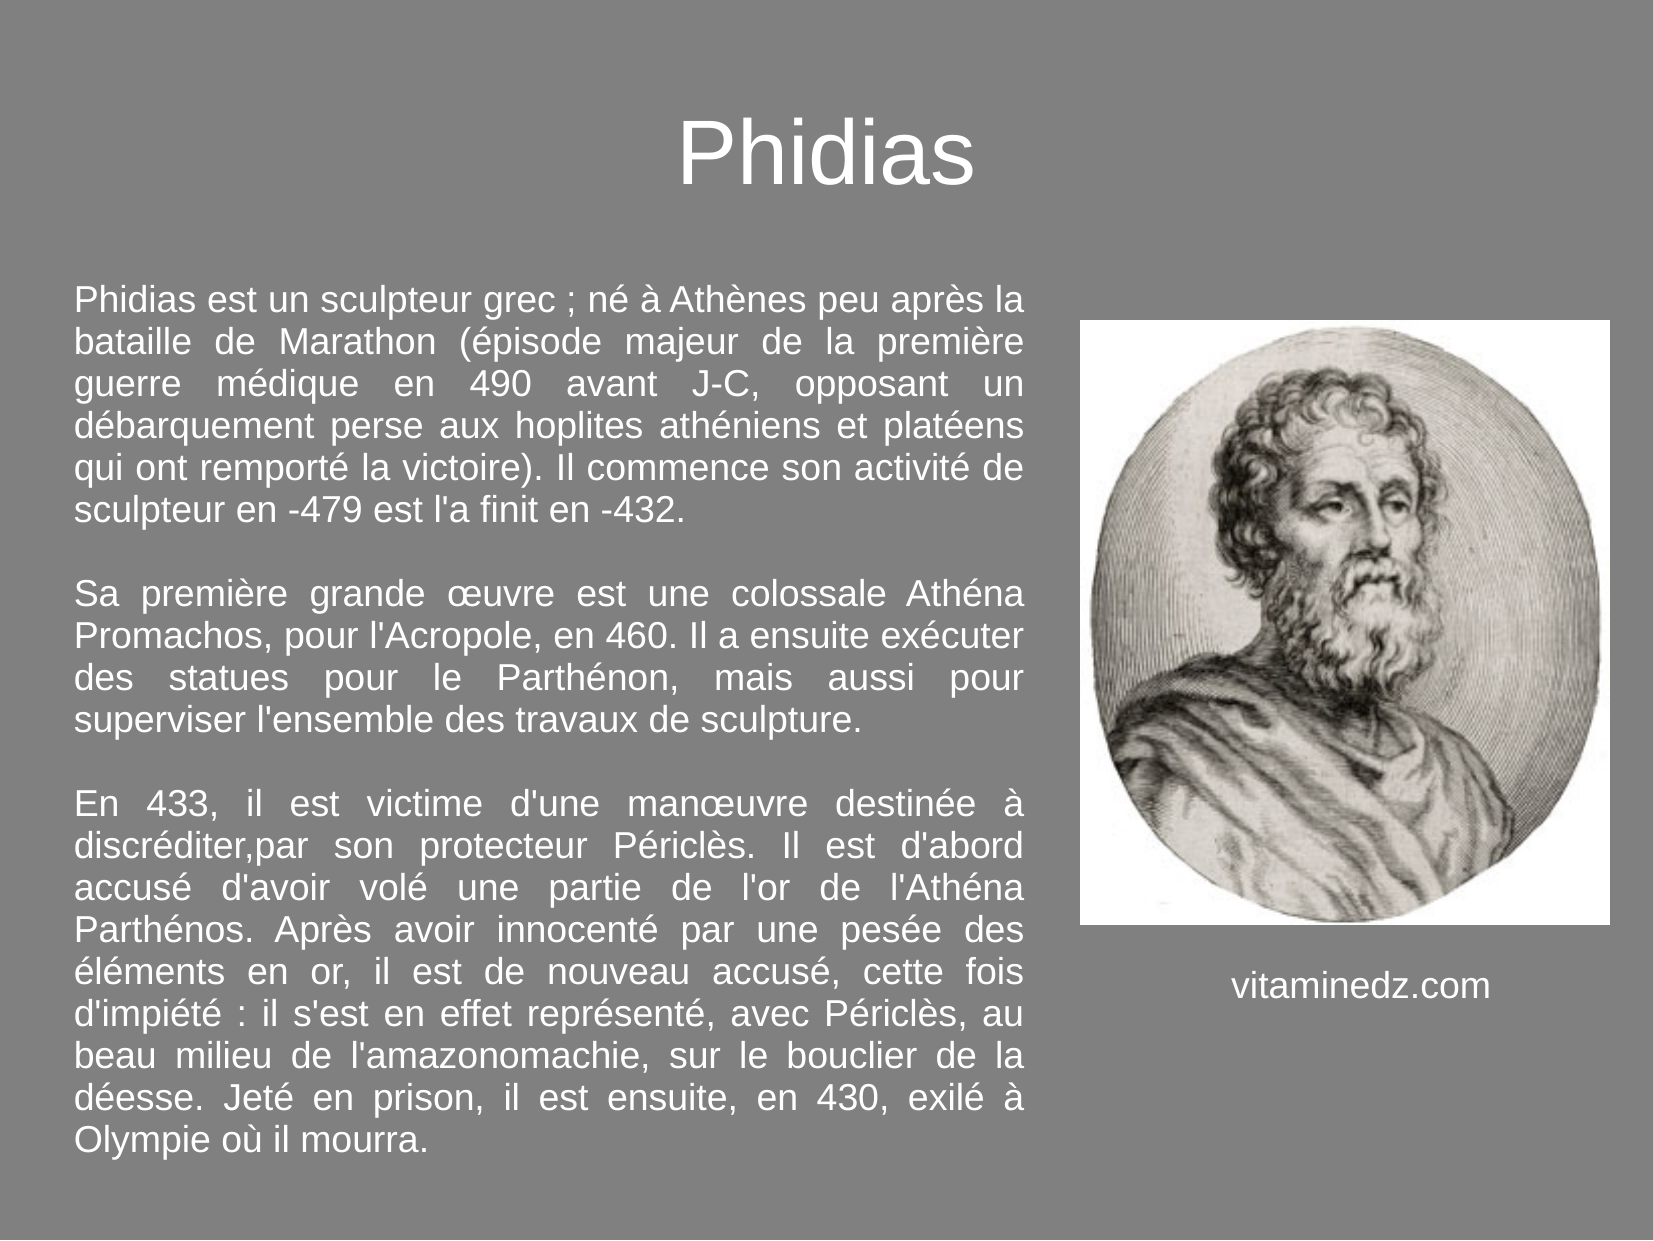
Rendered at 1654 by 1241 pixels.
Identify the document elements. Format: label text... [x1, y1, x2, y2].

text_box vitaminedz.com [1216, 956, 1507, 1014]
title Phidias [82, 49, 1571, 257]
text_box Phidias est un sculpteur grec ; né à Athènes peu après la bataille de Marathon (épisode majeur de la première guerre médique en 490 avant J-C, opposant un débarquement perse aux hoplites athéniens et platéens qui ont remporté la victoire). Il commence son activité de sculpteur en -479 est l'a finit en -432. Sa première grande œuvre est une colossale Athéna Promachos, pour l'Acropole, en 460. Il a ensuite exécuter des statues pour le Parthénon, mais aussi pour superviser l'ensemble des travaux de sculpture. En 433, il est victime d'une manœuvre destinée à discréditer,par son protecteur Périclès. Il est d'abord accusé d'avoir volé une partie de l'or de l'Athéna Parthénos. Après avoir innocenté par une pesée des éléments en or, il est de nouveau accusé, cette fois d'impiété : il s'est en effet représenté, avec Périclès, au beau milieu de l'amazonomachie, sur le bouclier de la déesse. Jeté en prison, il est ensuite, en 430, exilé à Olympie où il mourra. [59, 271, 1040, 1170]
picture [1080, 320, 1610, 925]
